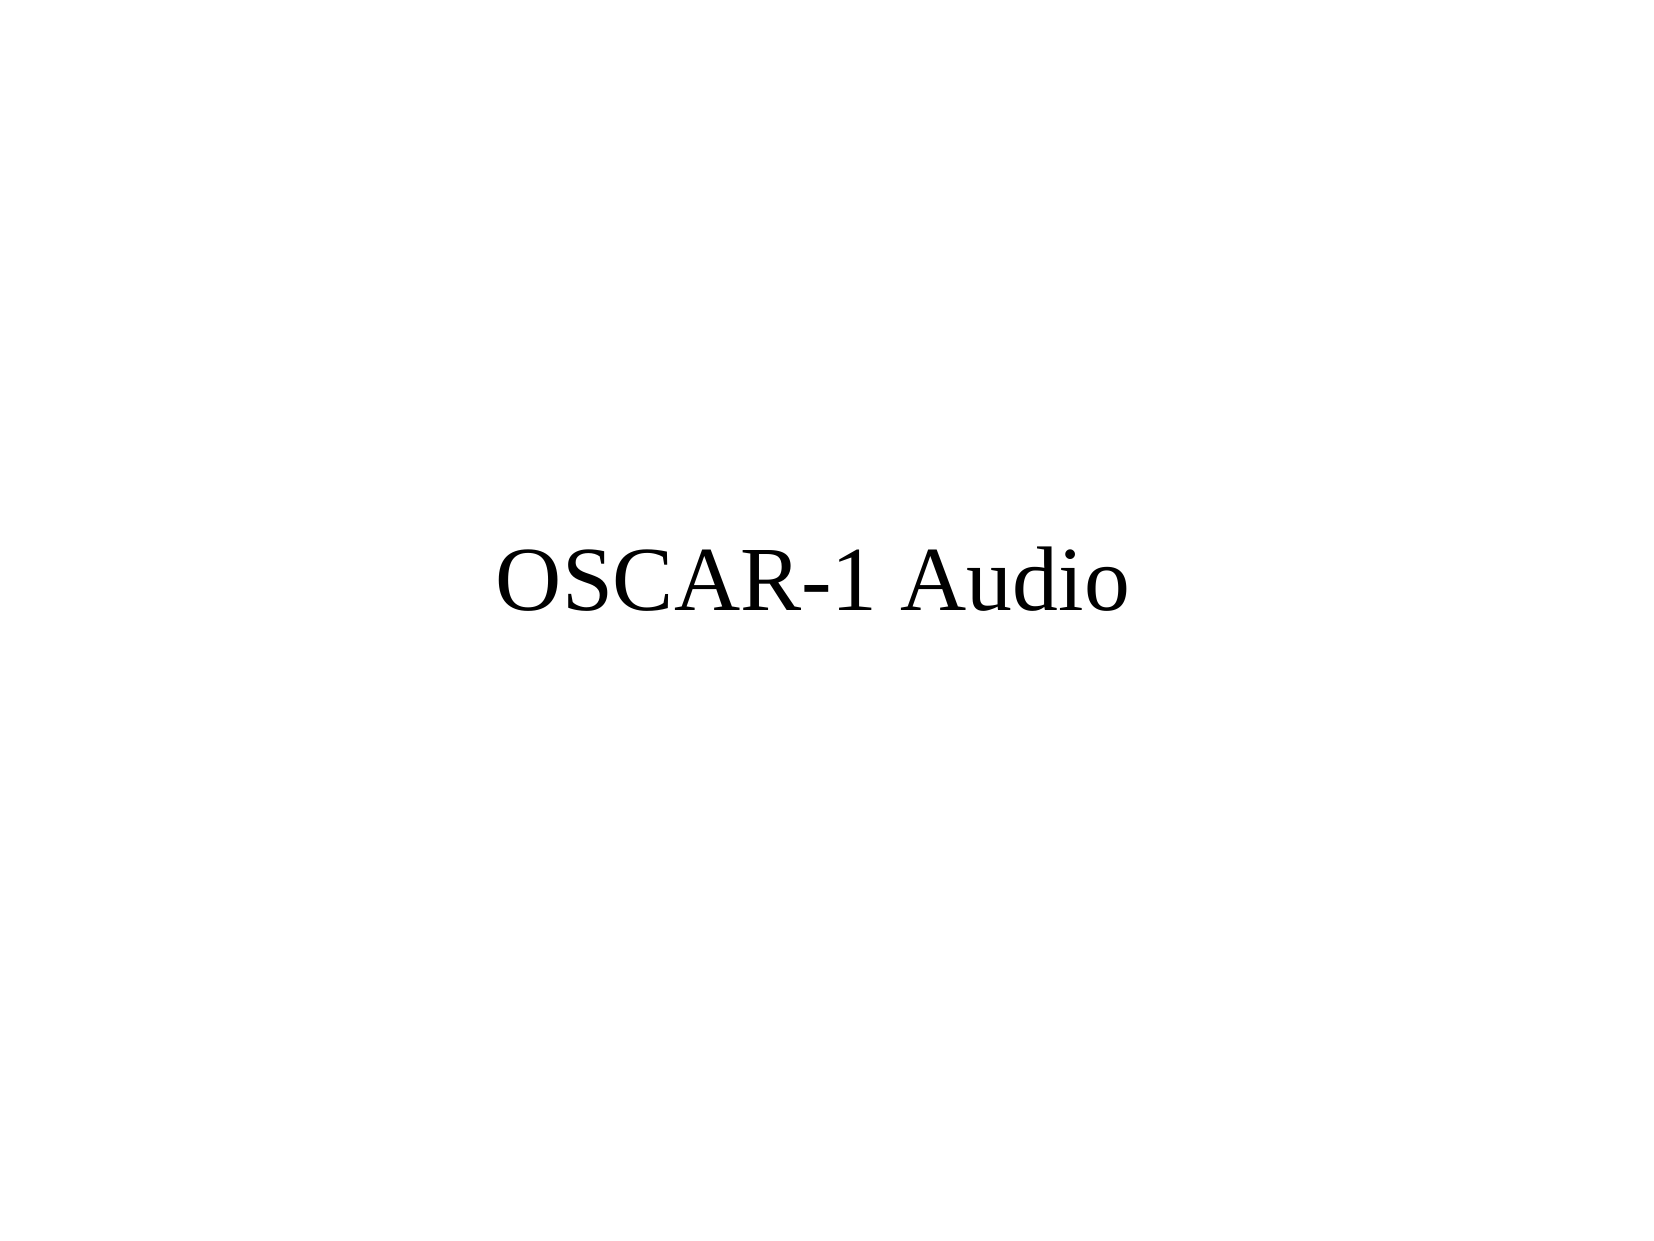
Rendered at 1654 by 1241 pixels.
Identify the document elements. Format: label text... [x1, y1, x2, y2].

title OSCAR-1 Audio [107, 476, 1520, 684]
